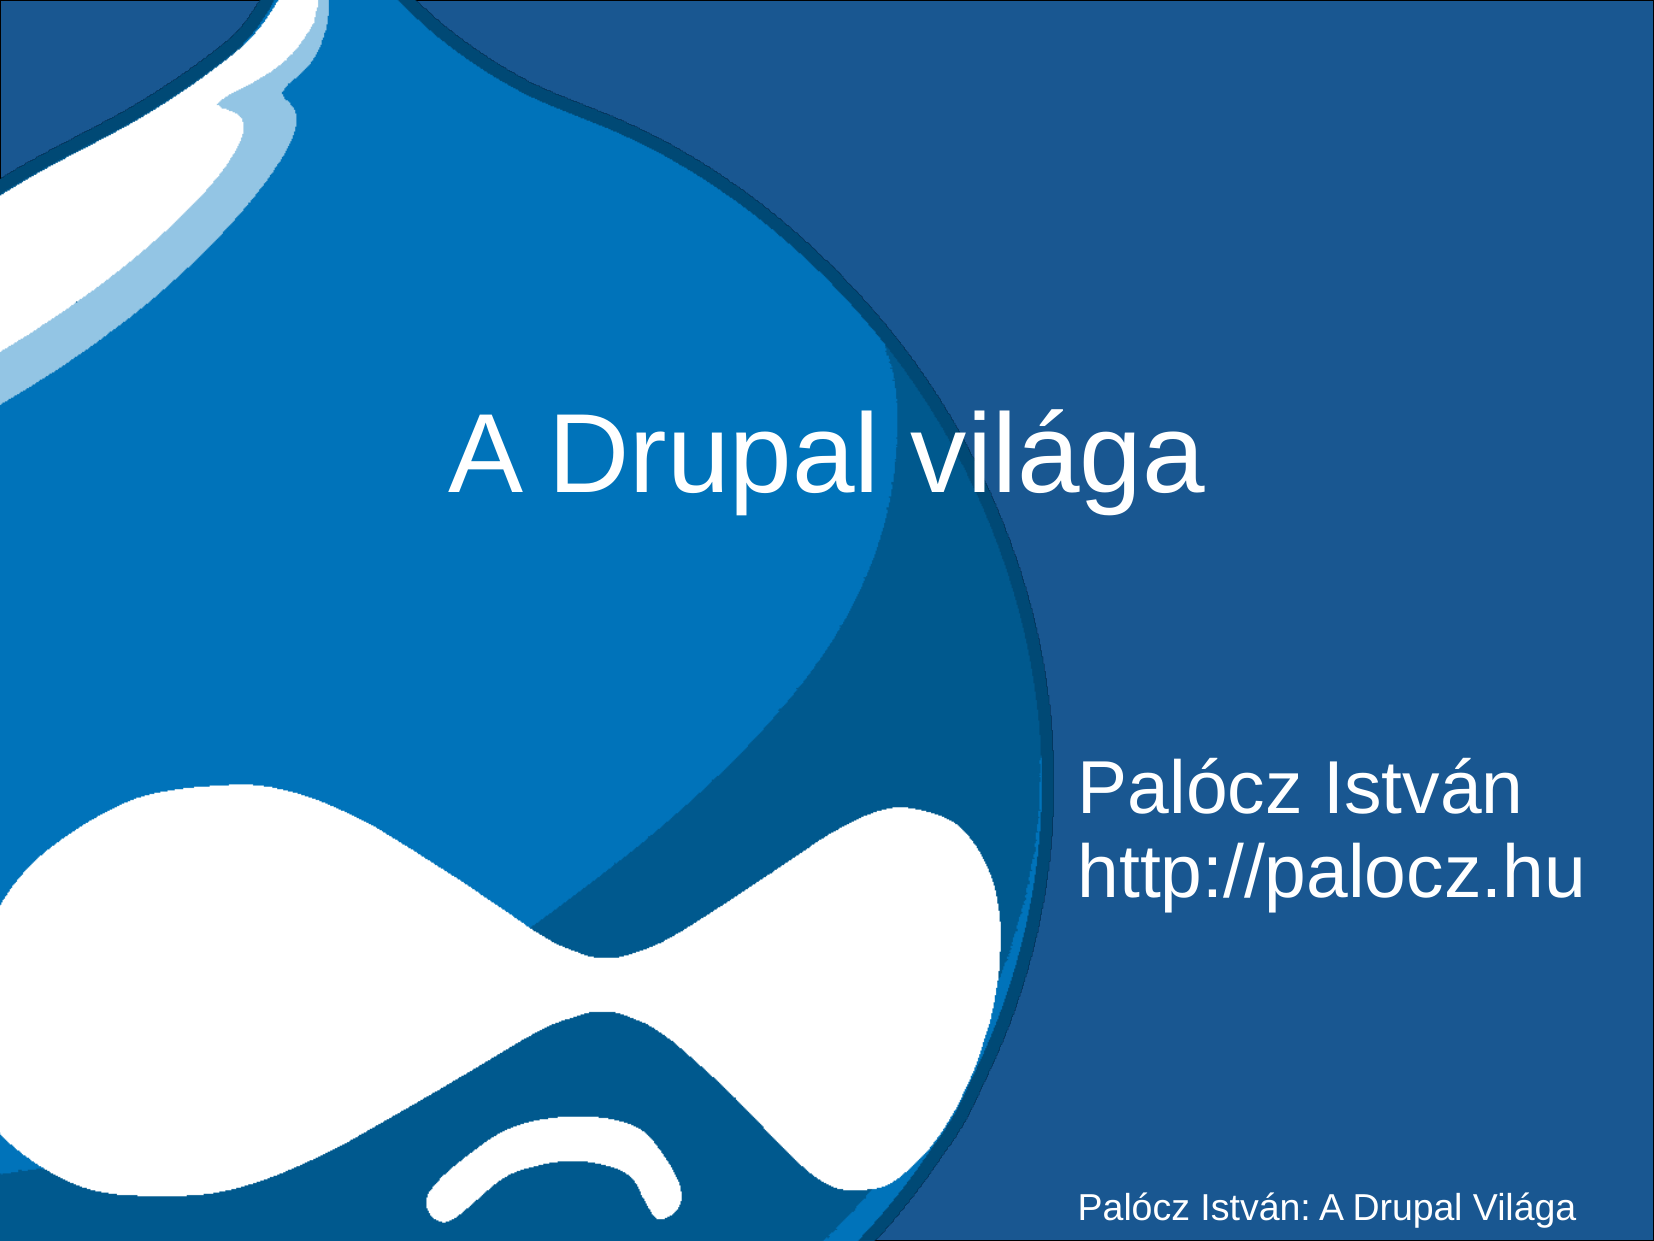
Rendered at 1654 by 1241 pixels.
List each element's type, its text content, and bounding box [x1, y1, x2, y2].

text_box Palócz István http://palocz.hu [1062, 738, 1654, 940]
text_box A Drupal világa [29, 383, 1625, 562]
picture [0, 0, 1066, 1241]
